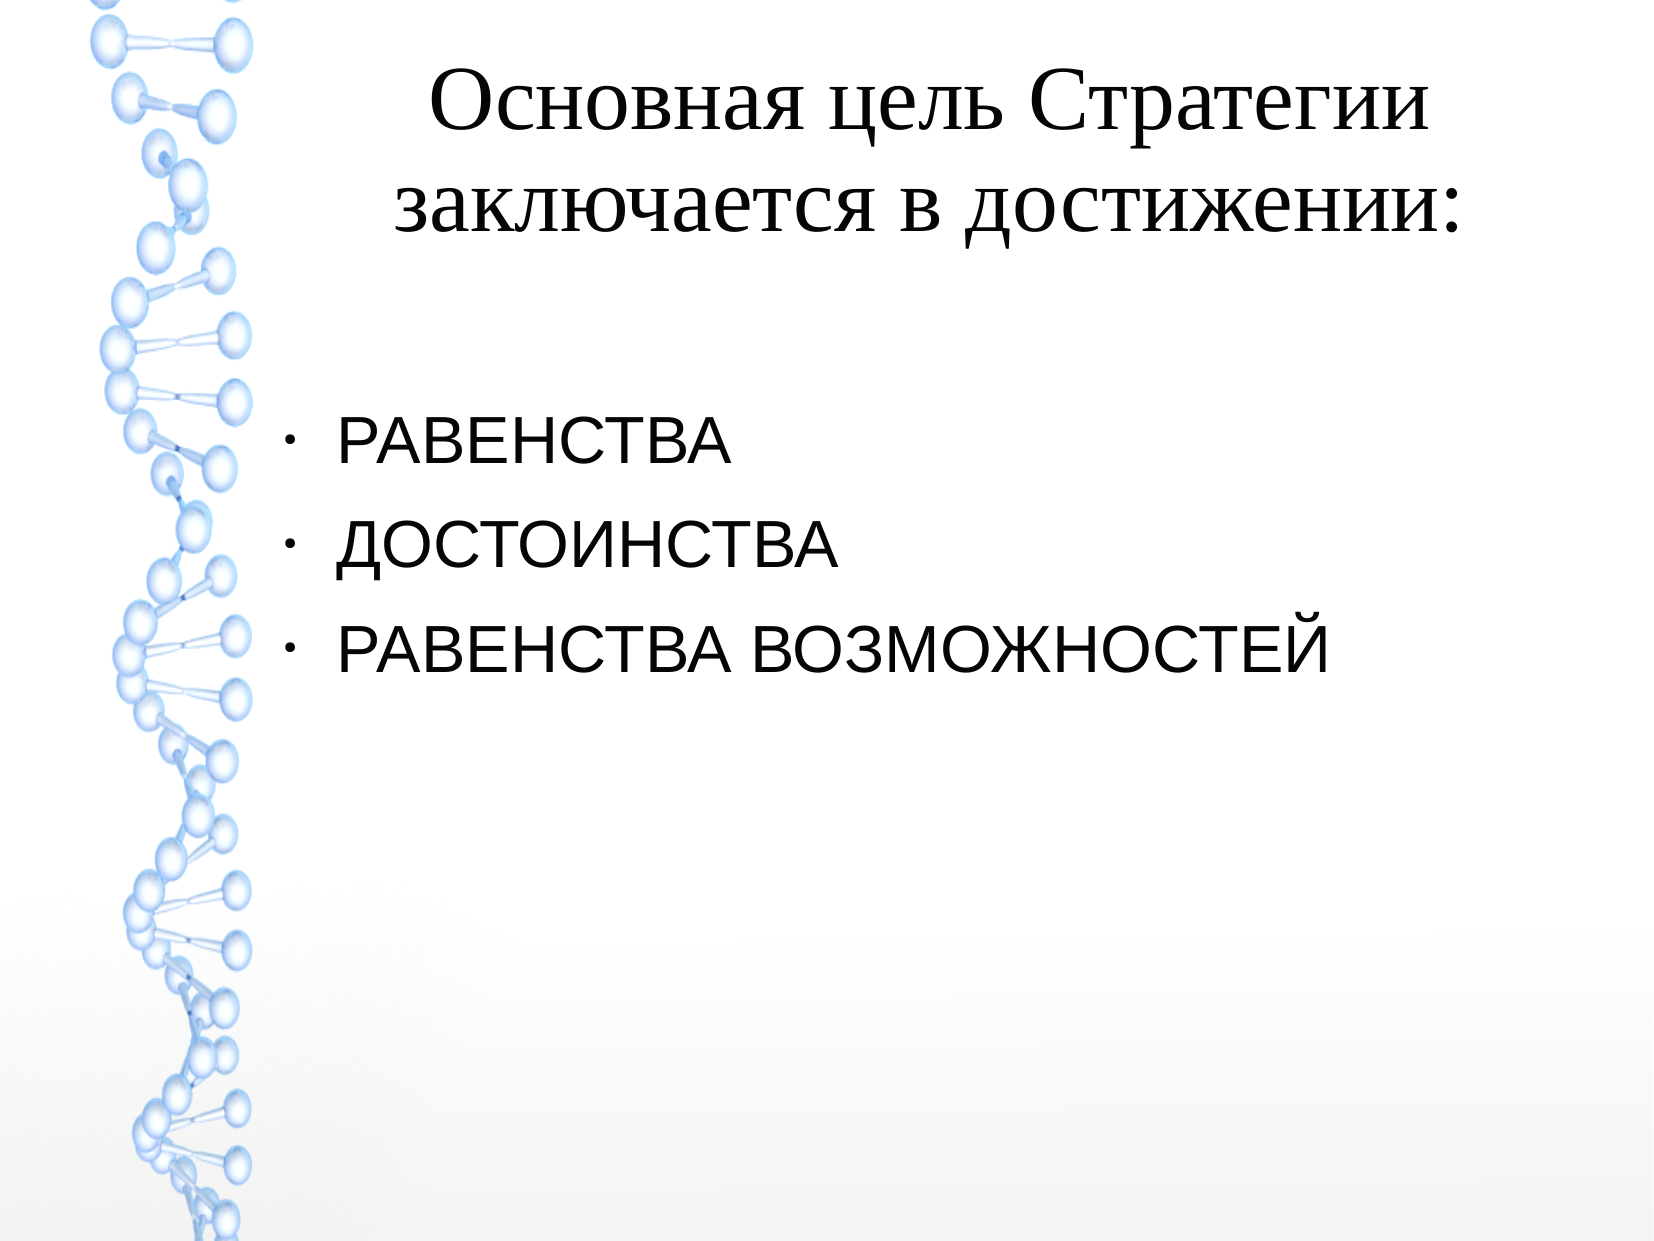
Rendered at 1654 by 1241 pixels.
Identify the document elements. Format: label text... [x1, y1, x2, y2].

list РАВЕНСТВА ДОСТОИНСТВА РАВЕНСТВА ВОЗМОЖНОСТЕЙ [265, 299, 1595, 1019]
title Основная цель Стратегии заключается в достижении: [265, 47, 1595, 252]
picture [0, 0, 1654, 1241]
